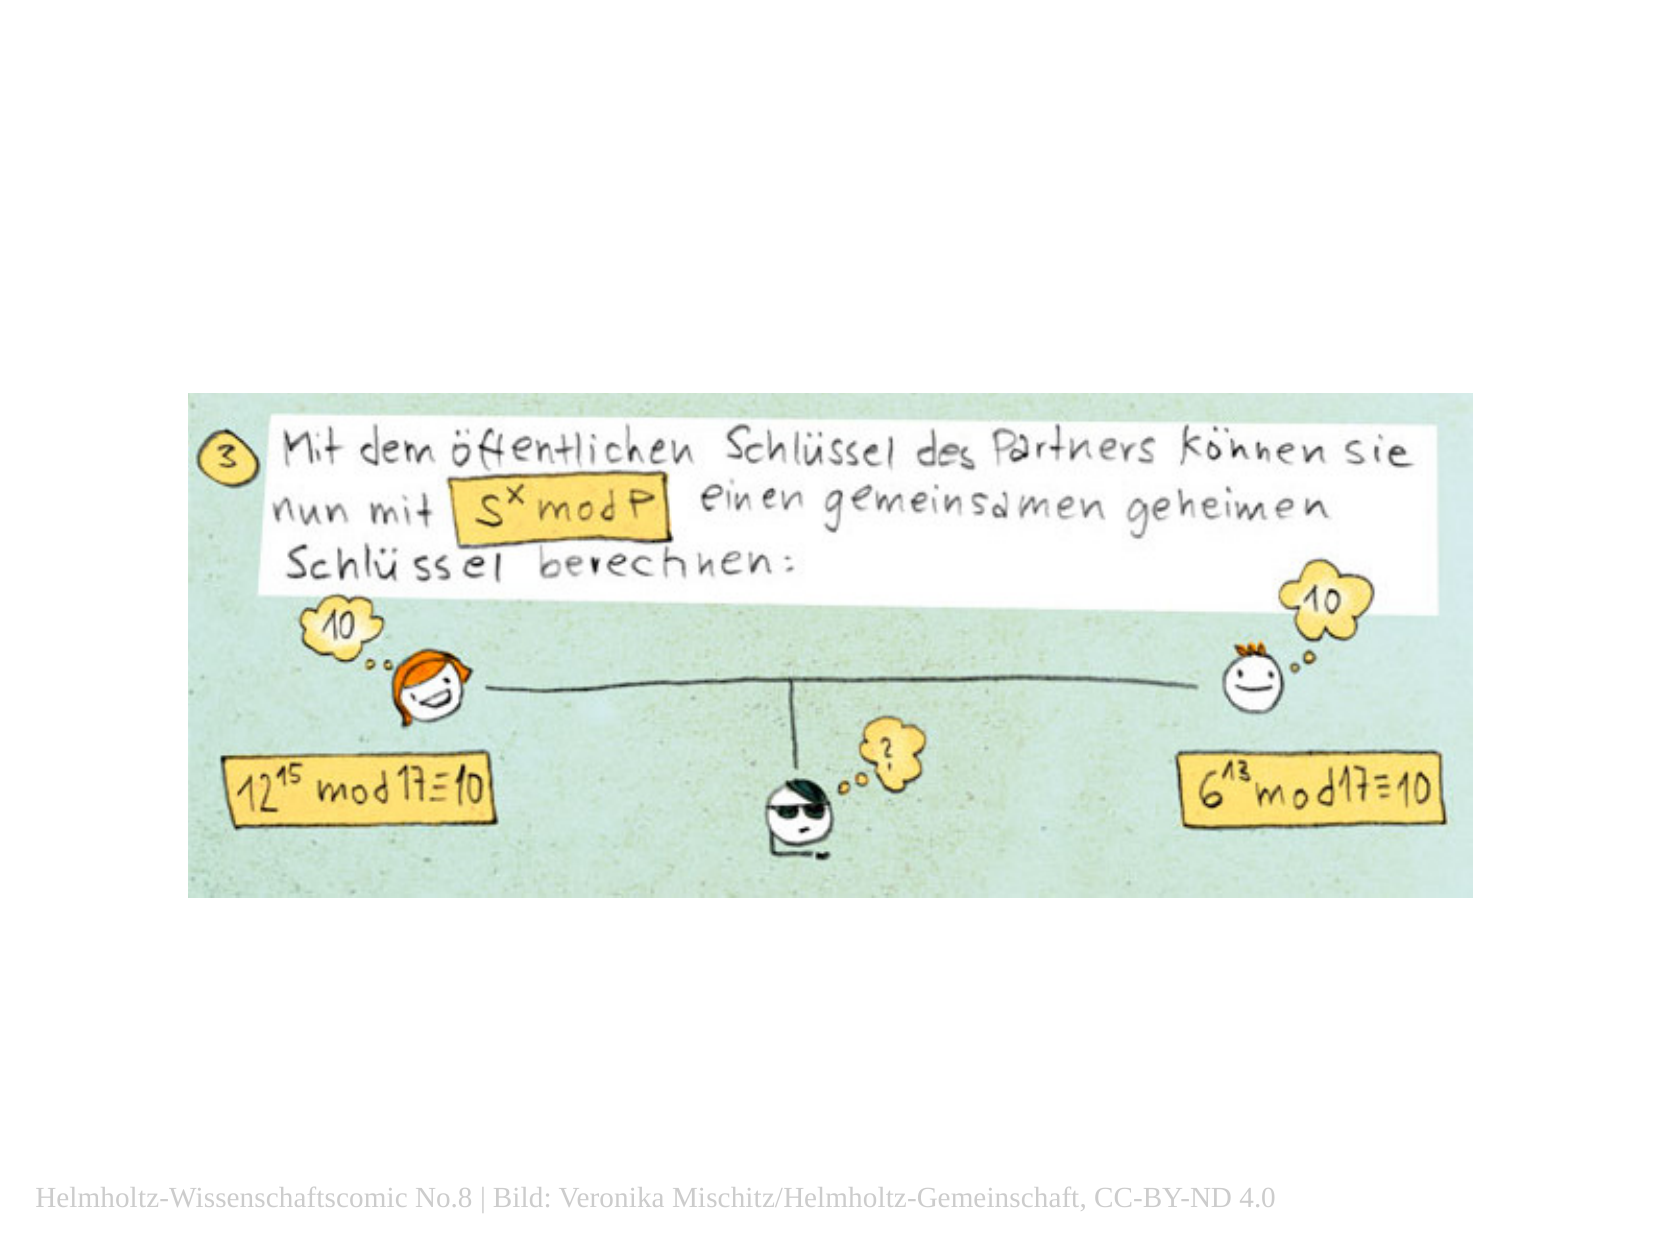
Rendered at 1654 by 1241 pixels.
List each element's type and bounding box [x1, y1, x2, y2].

picture [188, 393, 1473, 898]
